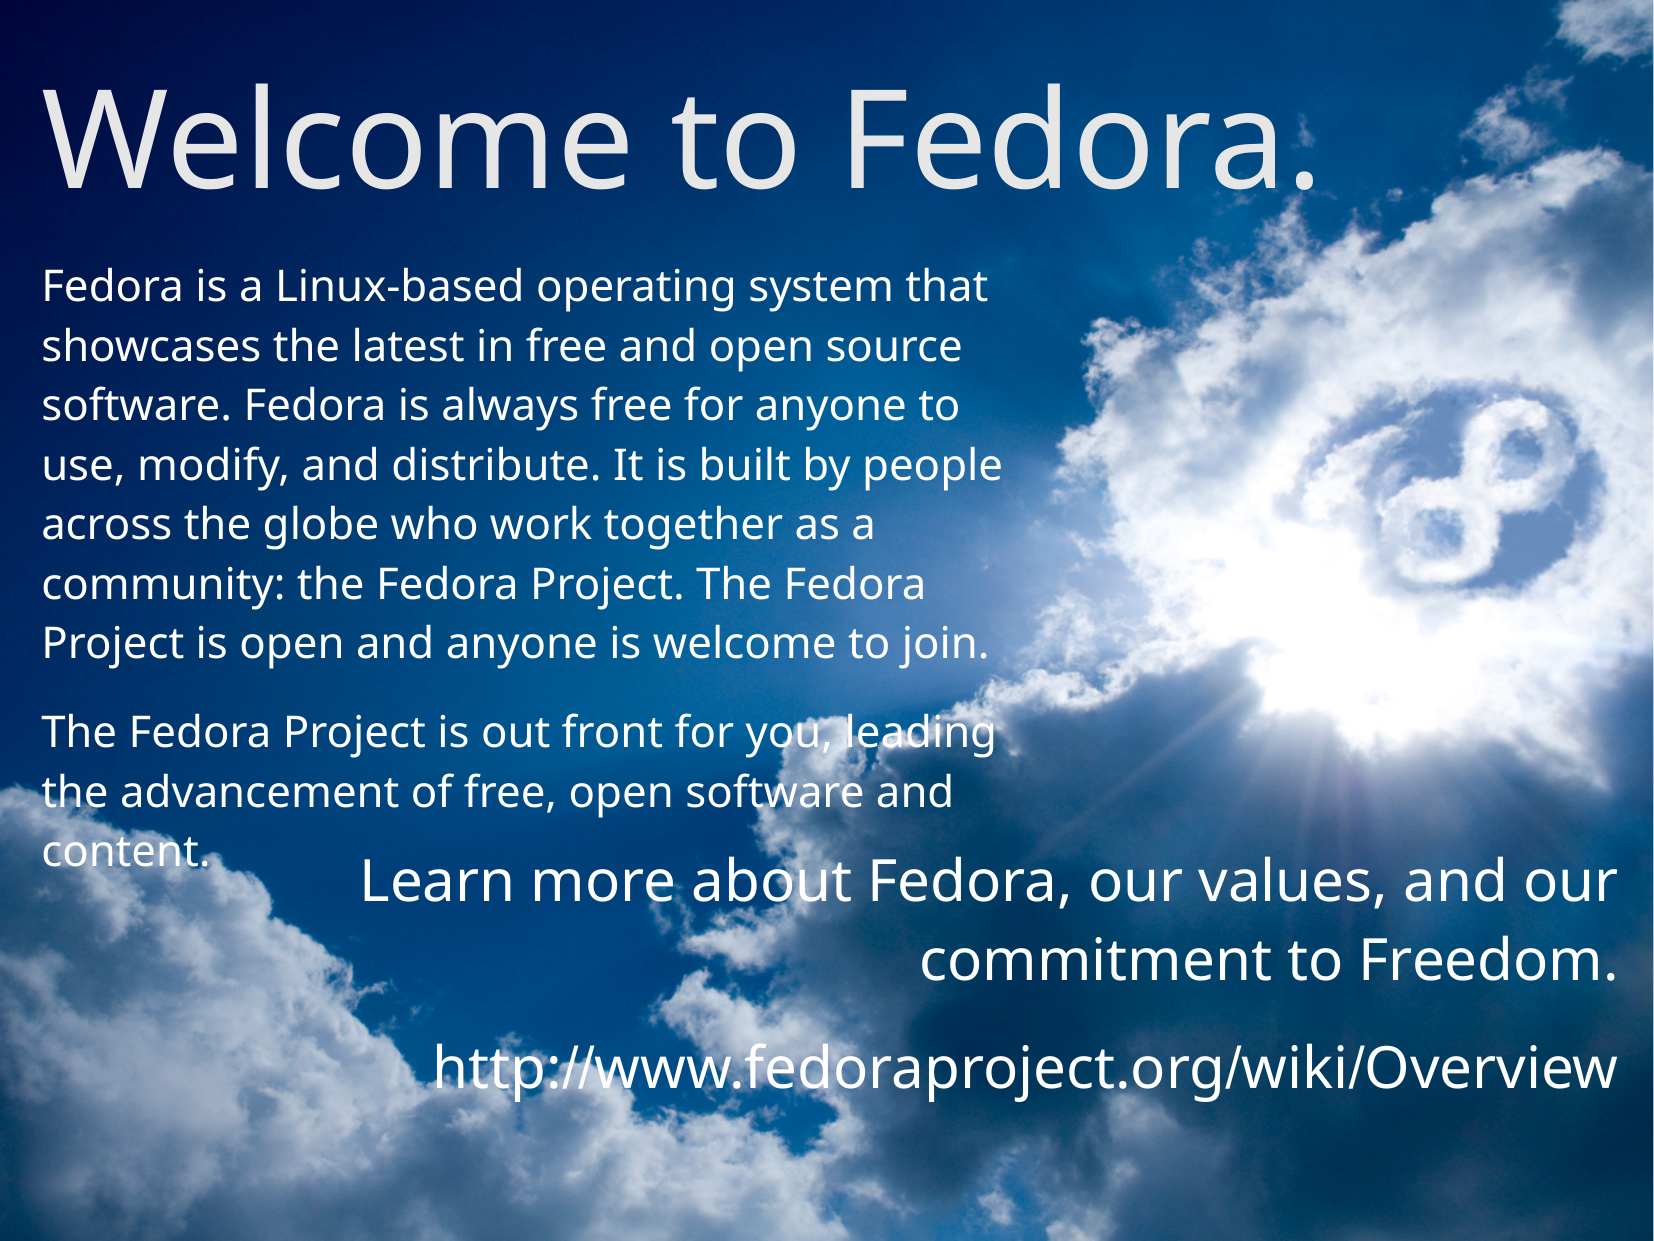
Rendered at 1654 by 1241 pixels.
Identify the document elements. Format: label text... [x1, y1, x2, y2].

list Fedora is a Linux-based operating system that showcases the latest in free and open source software. Fedora is always free for anyone to use, modify, and distribute. It is built by people across the globe who work together as a community: the Fedora Project. The Fedora Project is open and anyone is welcome to join. The Fedora Project is out front for you, leading the advancement of free, open software and content. [41, 254, 1009, 1015]
title Welcome to Fedora. [41, 39, 1530, 232]
list Learn more about Fedora, our values, and our commitment to Freedom. http://www.fedoraproject.org/wiki/Overview [343, 838, 1619, 1241]
picture [0, 0, 1654, 1241]
